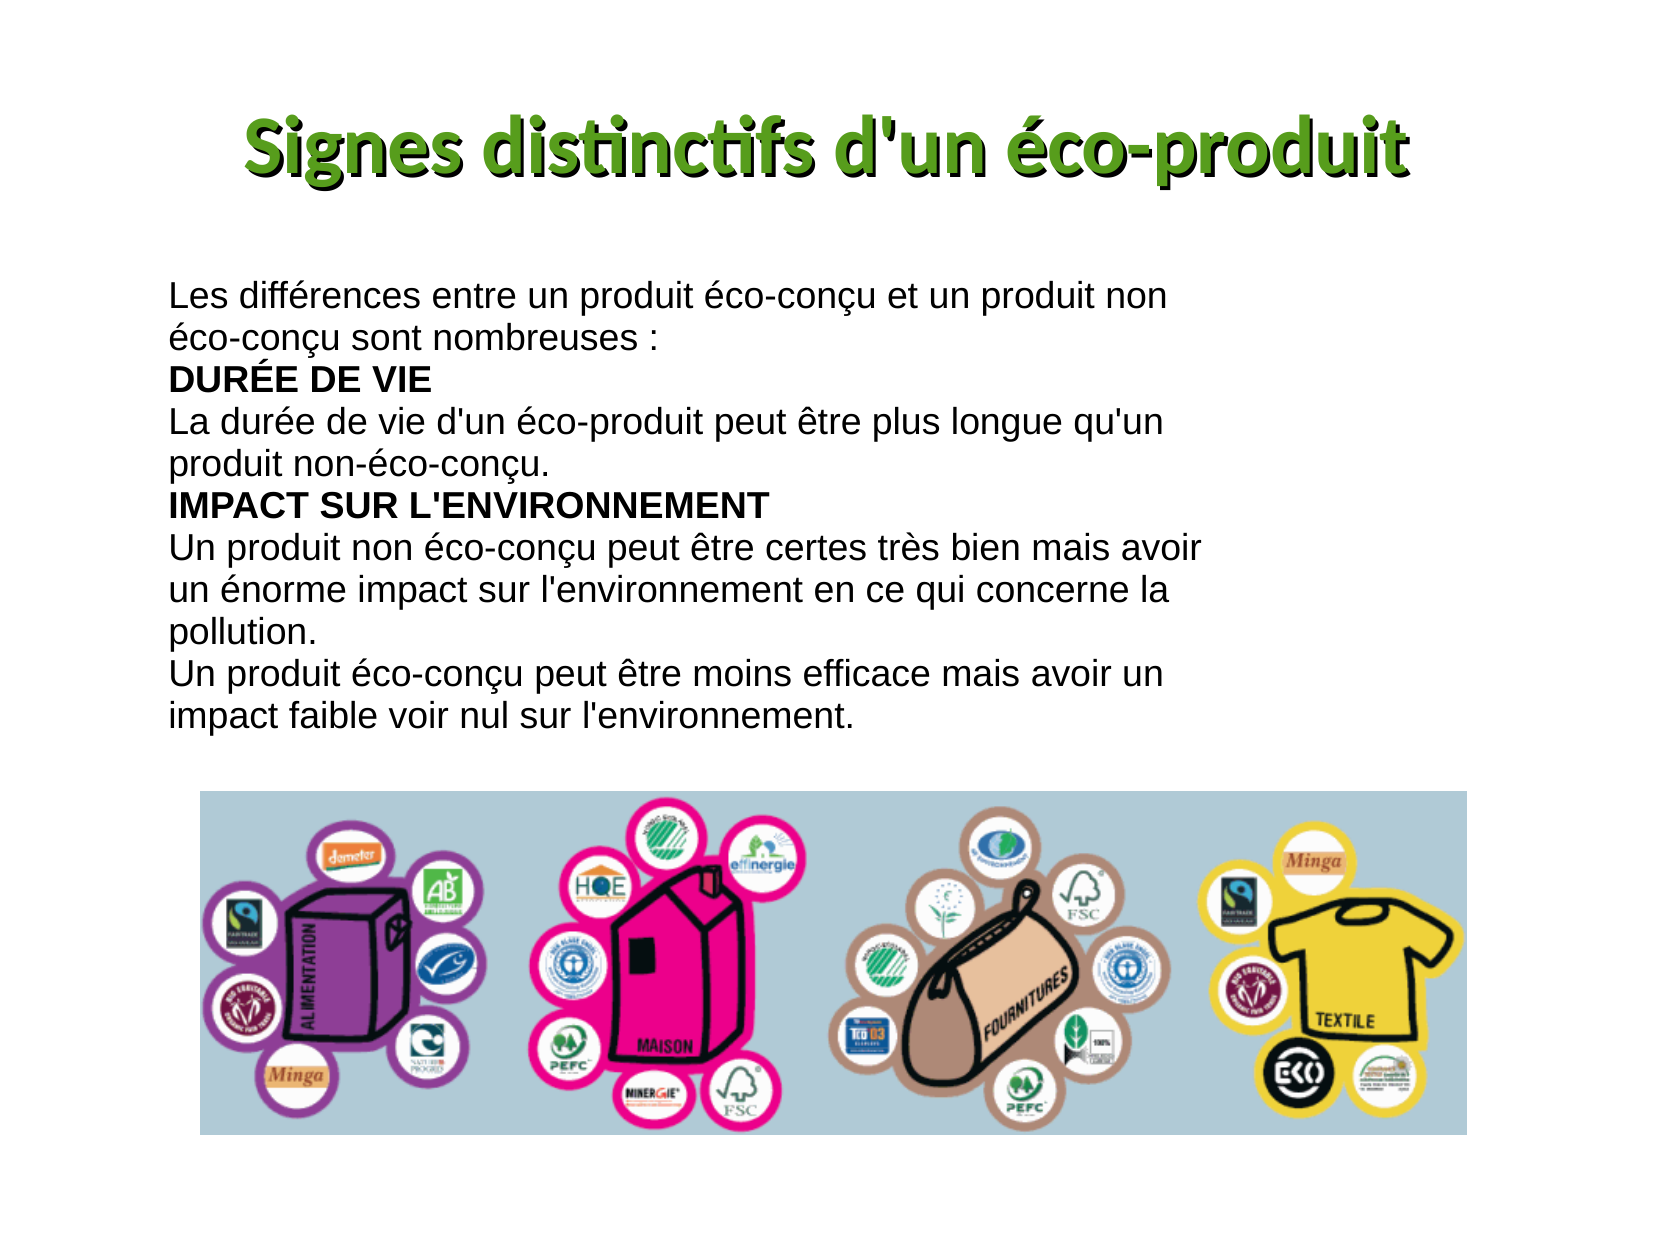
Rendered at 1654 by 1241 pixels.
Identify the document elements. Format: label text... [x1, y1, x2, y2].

picture [200, 791, 1467, 1136]
text_box Les différences entre un produit éco-conçu et un produit non éco-conçu sont nombreuses : DURÉE DE VIE La durée de vie d'un éco-produit peut être plus longue qu'un produit non-éco-conçu. IMPACT SUR L'ENVIRONNEMENT Un produit non éco-conçu peut être certes très bien mais avoir un énorme impact sur l'environnement en ce qui concerne la pollution. Un produit éco-conçu peut être moins efficace mais avoir un impact faible voir nul sur l'environnement. [153, 266, 1264, 875]
title Signes distinctifs d'un éco-produit [82, 49, 1571, 257]
